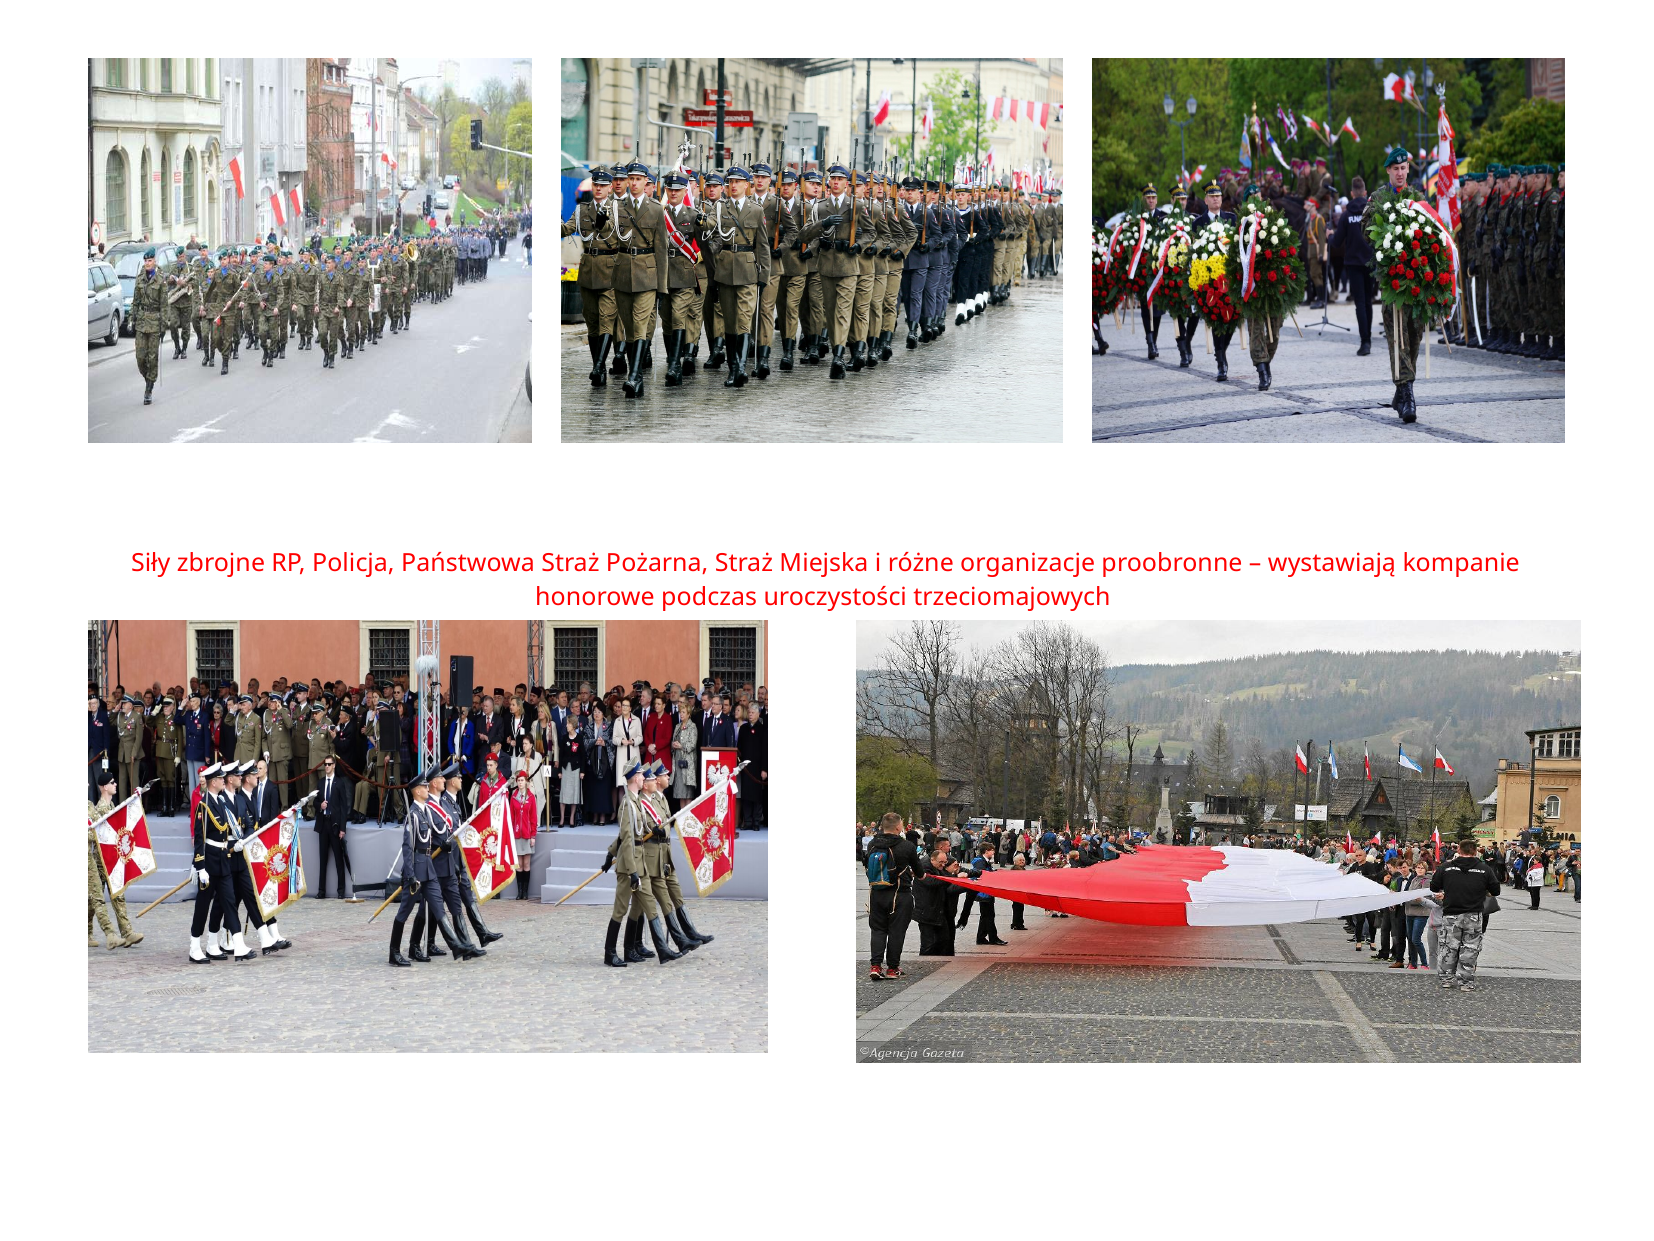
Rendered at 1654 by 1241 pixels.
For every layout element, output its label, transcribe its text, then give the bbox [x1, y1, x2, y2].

picture [88, 58, 532, 443]
subtitle Siły zbrojne RP, Policja, Państwowa Straż Pożarna, Straż Miejska i różne organizacje proobronne – wystawiają kompanie honorowe podczas uroczystości trzeciomajowych [82, 49, 1571, 1109]
picture [1092, 58, 1565, 443]
picture [561, 58, 1063, 443]
picture [88, 620, 768, 1053]
picture [856, 620, 1581, 1063]
